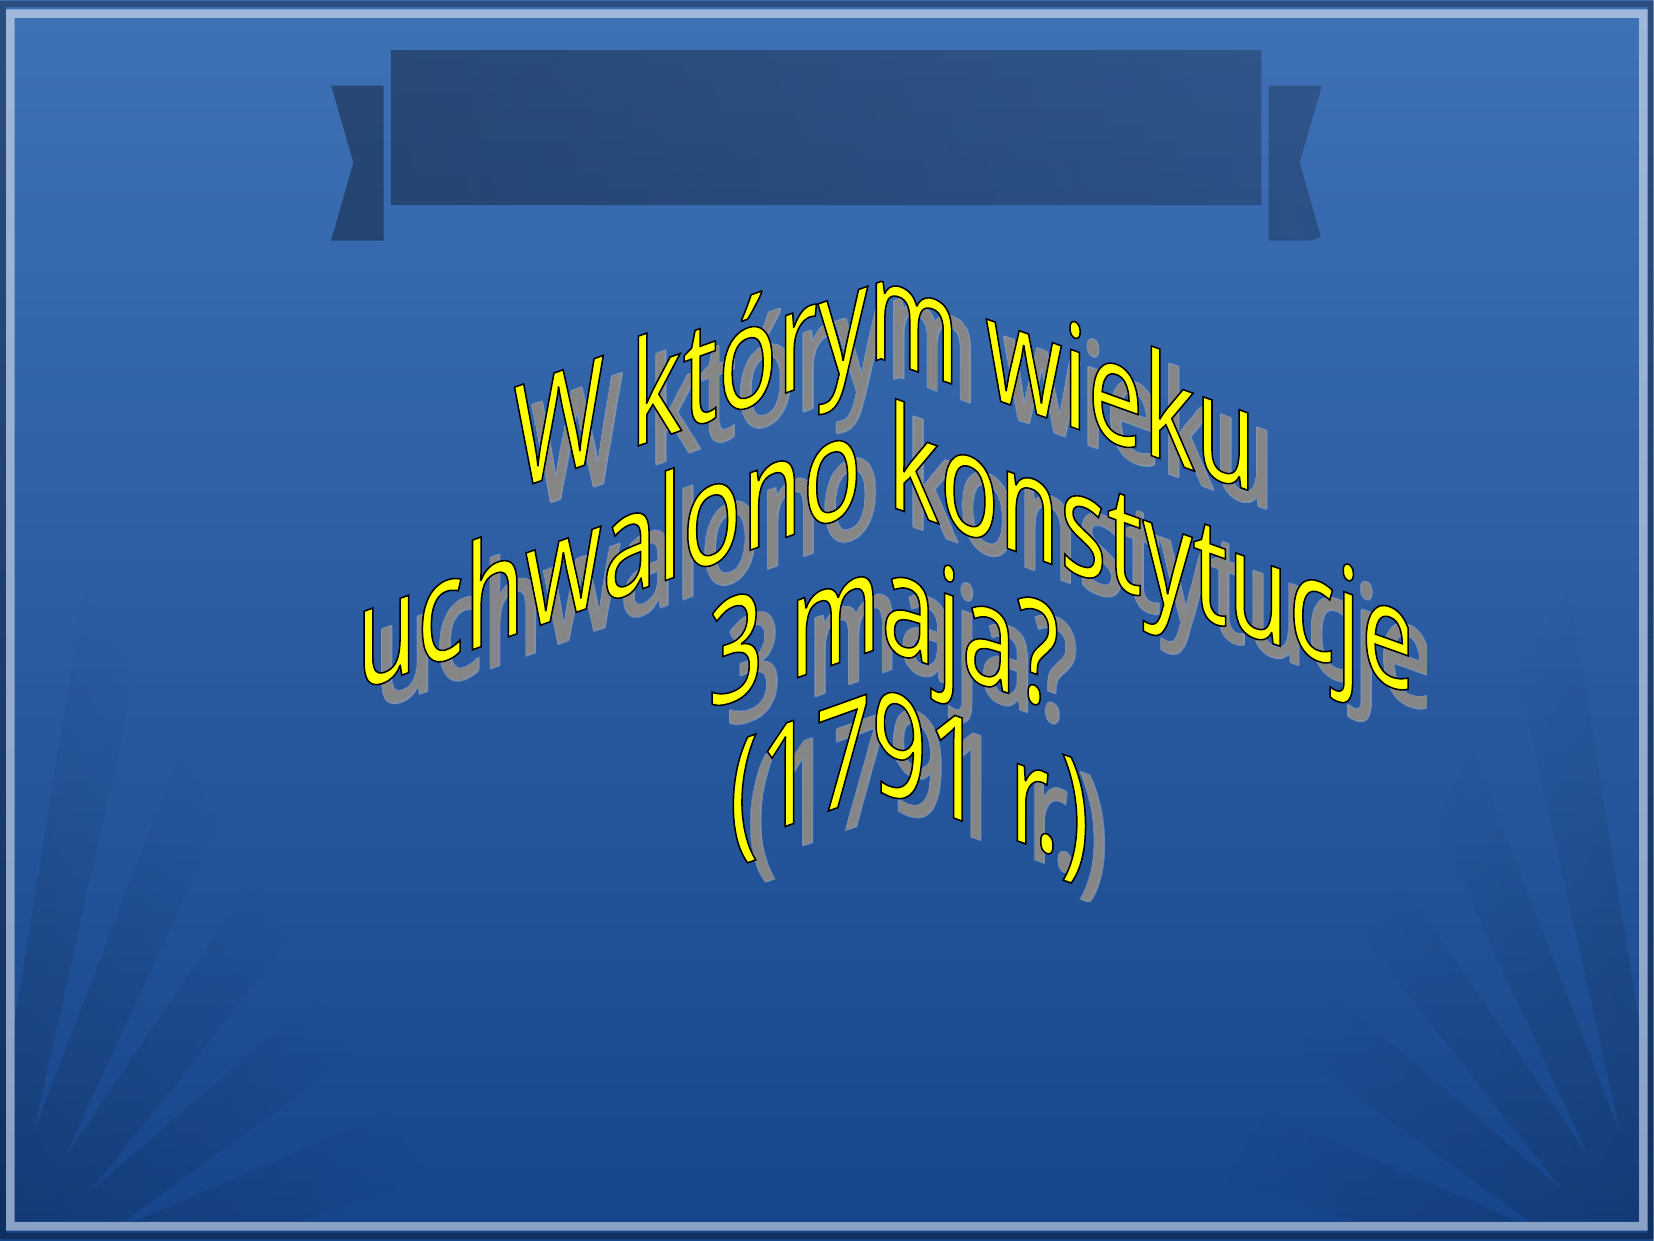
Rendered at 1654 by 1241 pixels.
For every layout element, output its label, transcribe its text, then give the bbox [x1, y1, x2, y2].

text_box W którym wieku uchwalono konstytucje 3 maja? (1791 r.) [1064, 495, 1103, 579]
text_box W którym wieku uchwalono konstytucje 3 maja? (1791 r.) [733, 733, 756, 863]
text_box W którym wieku uchwalono konstytucje 3 maja? (1791 r.) [1093, 363, 1139, 448]
text_box W którym wieku uchwalono konstytucje 3 maja? (1791 r.) [1330, 591, 1353, 703]
text_box W którym wieku uchwalono konstytucje 3 maja? (1791 r.) [1017, 763, 1048, 844]
text_box W którym wieku uchwalono konstytucje 3 maja? (1791 r.) [364, 595, 409, 685]
text_box W którym wieku uchwalono konstytucje 3 maja? (1791 r.) [986, 318, 1062, 418]
text_box W którym wieku uchwalono konstytucje 3 maja? (1791 r.) [472, 536, 517, 650]
text_box W którym wieku uchwalono konstytucje 3 maja? (1791 r.) [712, 594, 759, 706]
text_box W którym wieku uchwalono konstytucje 3 maja? (1791 r.) [1151, 346, 1195, 472]
text_box W którym wieku uchwalono konstytucje 3 maja? (1791 r.) [1235, 552, 1281, 647]
text_box W którym wieku uchwalono konstytucje 3 maja? (1791 r.) [1193, 524, 1226, 627]
text_box W którym wieku uchwalono konstytucje 3 maja? (1791 r.) [885, 577, 929, 665]
text_box W którym wieku uchwalono konstytucje 3 maja? (1791 r.) [687, 483, 737, 567]
text_box W którym wieku uchwalono konstytucje 3 maja? (1791 r.) [785, 286, 868, 415]
text_box W którym wieku uchwalono konstytucje 3 maja? (1791 r.) [723, 326, 773, 410]
text_box W którym wieku uchwalono konstytucje 3 maja? (1791 r.) [1108, 493, 1141, 596]
text_box W którym wieku uchwalono konstytucje 3 maja? (1791 r.) [422, 578, 461, 662]
text_box W którym wieku uchwalono konstytucje 3 maja? (1791 r.) [876, 281, 952, 385]
text_box W którym wieku uchwalono konstytucje 3 maja? (1791 r.) [1293, 579, 1333, 663]
text_box W którym wieku uchwalono konstytucje 3 maja? (1791 r.) [1007, 471, 1052, 565]
text_box W którym wieku uchwalono konstytucje 3 maja? (1791 r.) [684, 328, 716, 424]
text_box W którym wieku uchwalono konstytucje 3 maja? (1791 r.) [930, 592, 954, 704]
text_box W którym wieku uchwalono konstytucje 3 maja? (1791 r.) [1366, 605, 1409, 690]
text_box W którym wieku uchwalono konstytucje 3 maja? (1791 r.) [876, 692, 923, 799]
text_box W którym wieku uchwalono konstytucje 3 maja? (1791 r.) [1062, 754, 1086, 884]
text_box W którym wieku uchwalono konstytucje 3 maja? (1791 r.) [966, 606, 1009, 694]
text_box W którym wieku uchwalono konstytucje 3 maja? (1791 r.) [1017, 597, 1057, 675]
text_box W którym wieku uchwalono konstytucje 3 maja? (1791 r.) [1142, 519, 1193, 636]
text_box W którym wieku uchwalono konstytucje 3 maja? (1791 r.) [514, 355, 604, 484]
text_box W którym wieku uchwalono konstytucje 3 maja? (1791 r.) [767, 720, 794, 827]
text_box W którym wieku uchwalono konstytucje 3 maja? (1791 r.) [606, 512, 650, 599]
text_box W którym wieku uchwalono konstytucje 3 maja? (1791 r.) [750, 460, 795, 551]
text_box W którym wieku uchwalono konstytucje 3 maja? (1791 r.) [935, 715, 963, 822]
text_box W którym wieku uchwalono konstytucje 3 maja? (1791 r.) [945, 454, 994, 538]
text_box W którym wieku uchwalono konstytucje 3 maja? (1791 r.) [807, 440, 857, 524]
text_box W którym wieku uchwalono konstytucje 3 maja? (1791 r.) [525, 526, 601, 626]
text_box W którym wieku uchwalono konstytucje 3 maja? (1791 r.) [797, 576, 874, 678]
text_box W którym wieku uchwalono konstytucje 3 maja? (1791 r.) [638, 333, 682, 446]
text_box W którym wieku uchwalono konstytucje 3 maja? (1791 r.) [895, 398, 939, 524]
text_box W którym wieku uchwalono konstytucje 3 maja? (1791 r.) [819, 694, 867, 812]
text_box W którym wieku uchwalono konstytucje 3 maja? (1791 r.) [1203, 396, 1248, 491]
